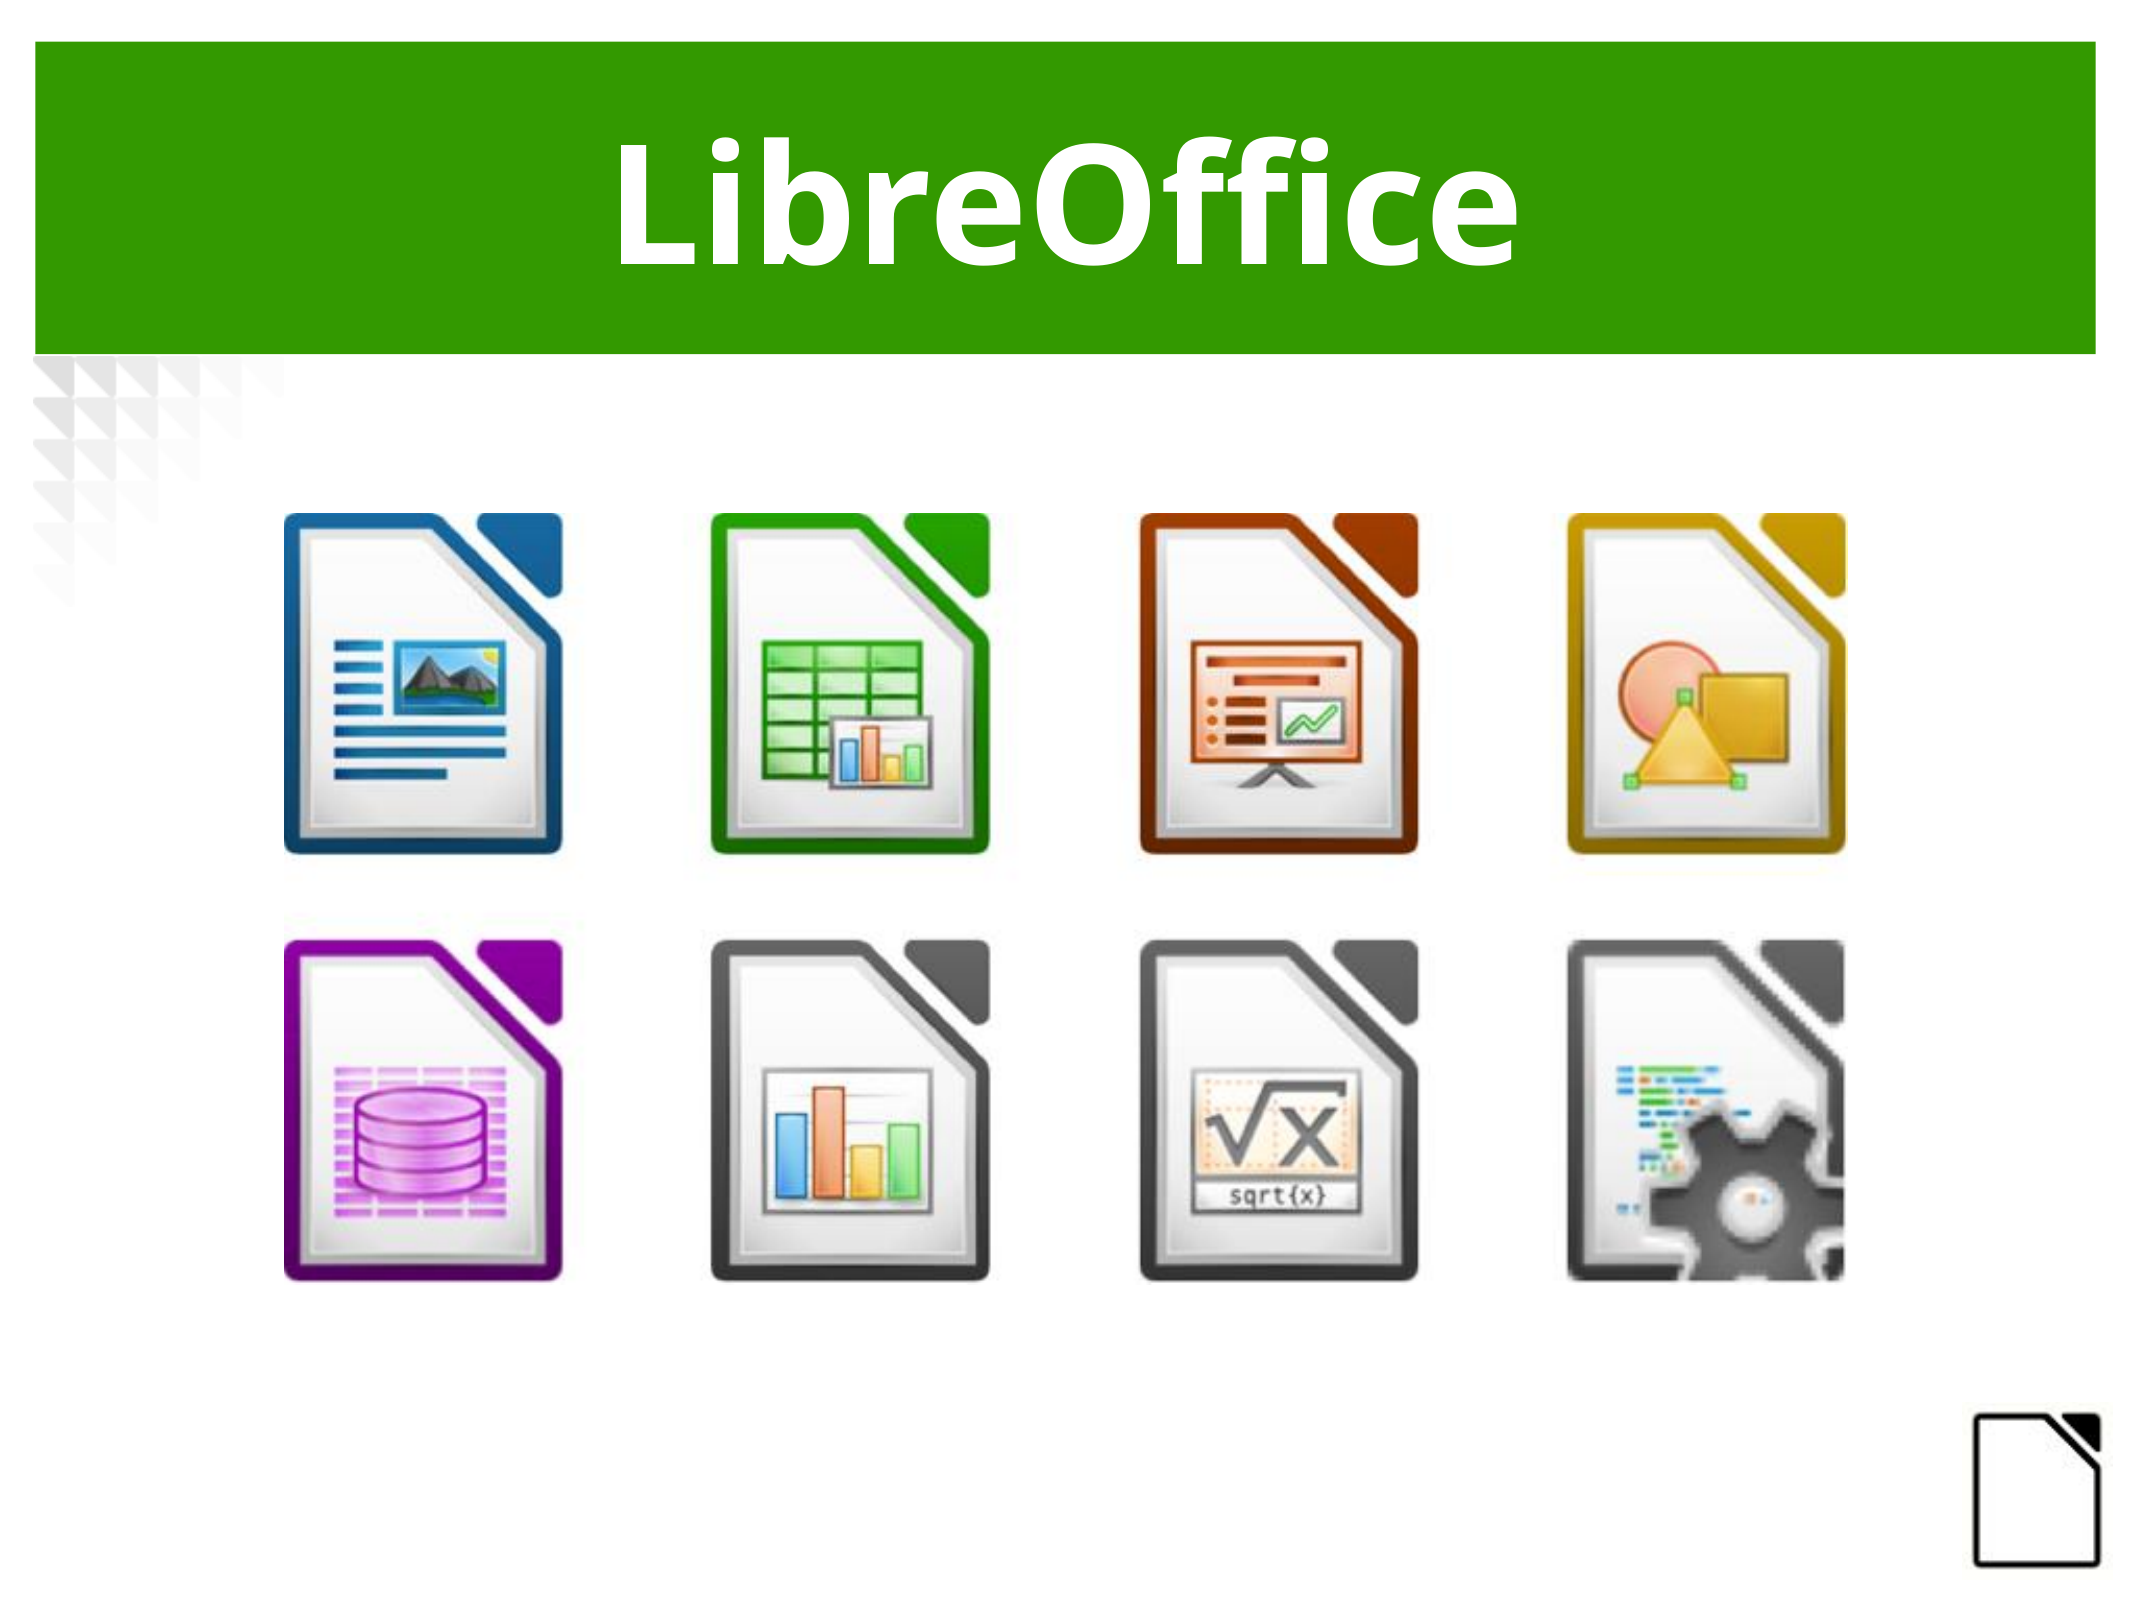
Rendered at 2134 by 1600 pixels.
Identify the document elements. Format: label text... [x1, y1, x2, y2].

picture [33, 356, 1848, 1285]
picture [1962, 1402, 2113, 1580]
title LibreOffice [35, 41, 2096, 355]
